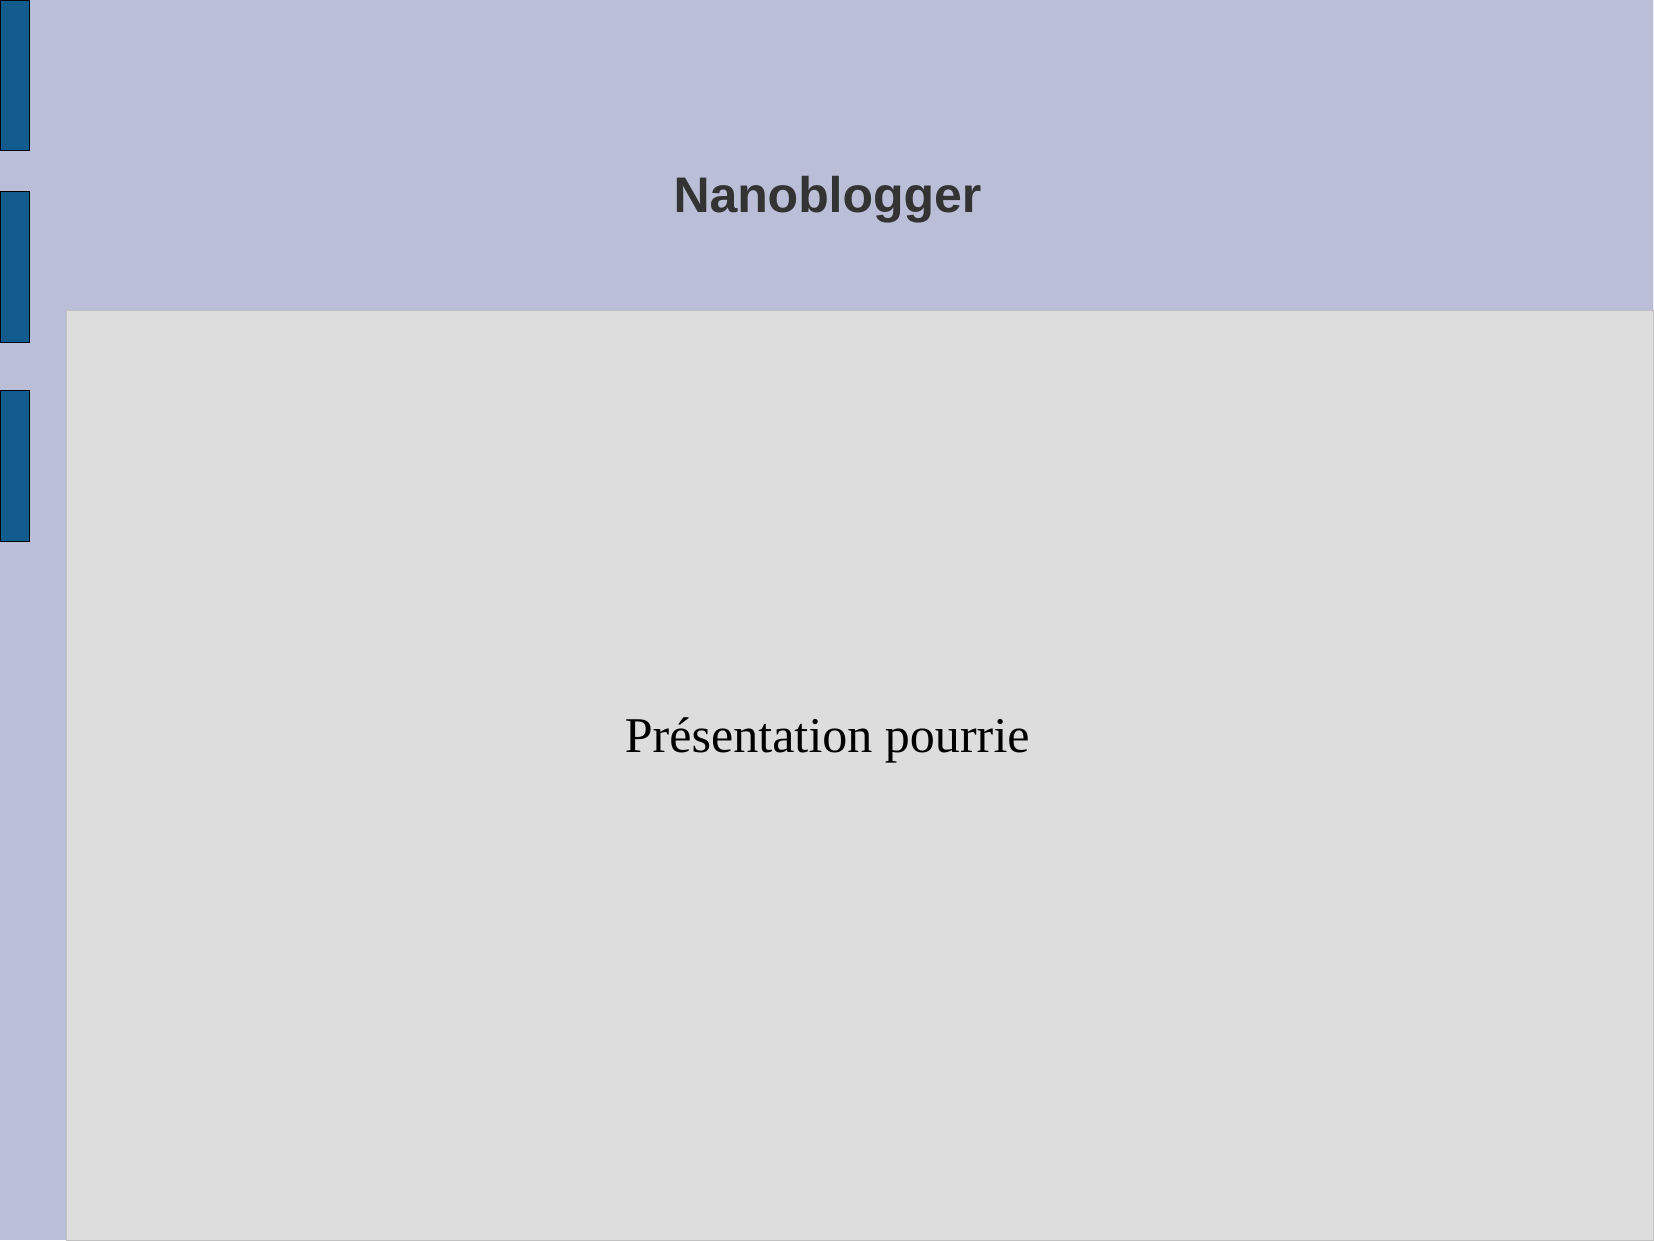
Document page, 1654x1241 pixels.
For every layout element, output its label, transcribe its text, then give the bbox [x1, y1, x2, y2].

title Nanoblogger [121, 91, 1534, 299]
subtitle Présentation pourrie [121, 344, 1534, 1127]
